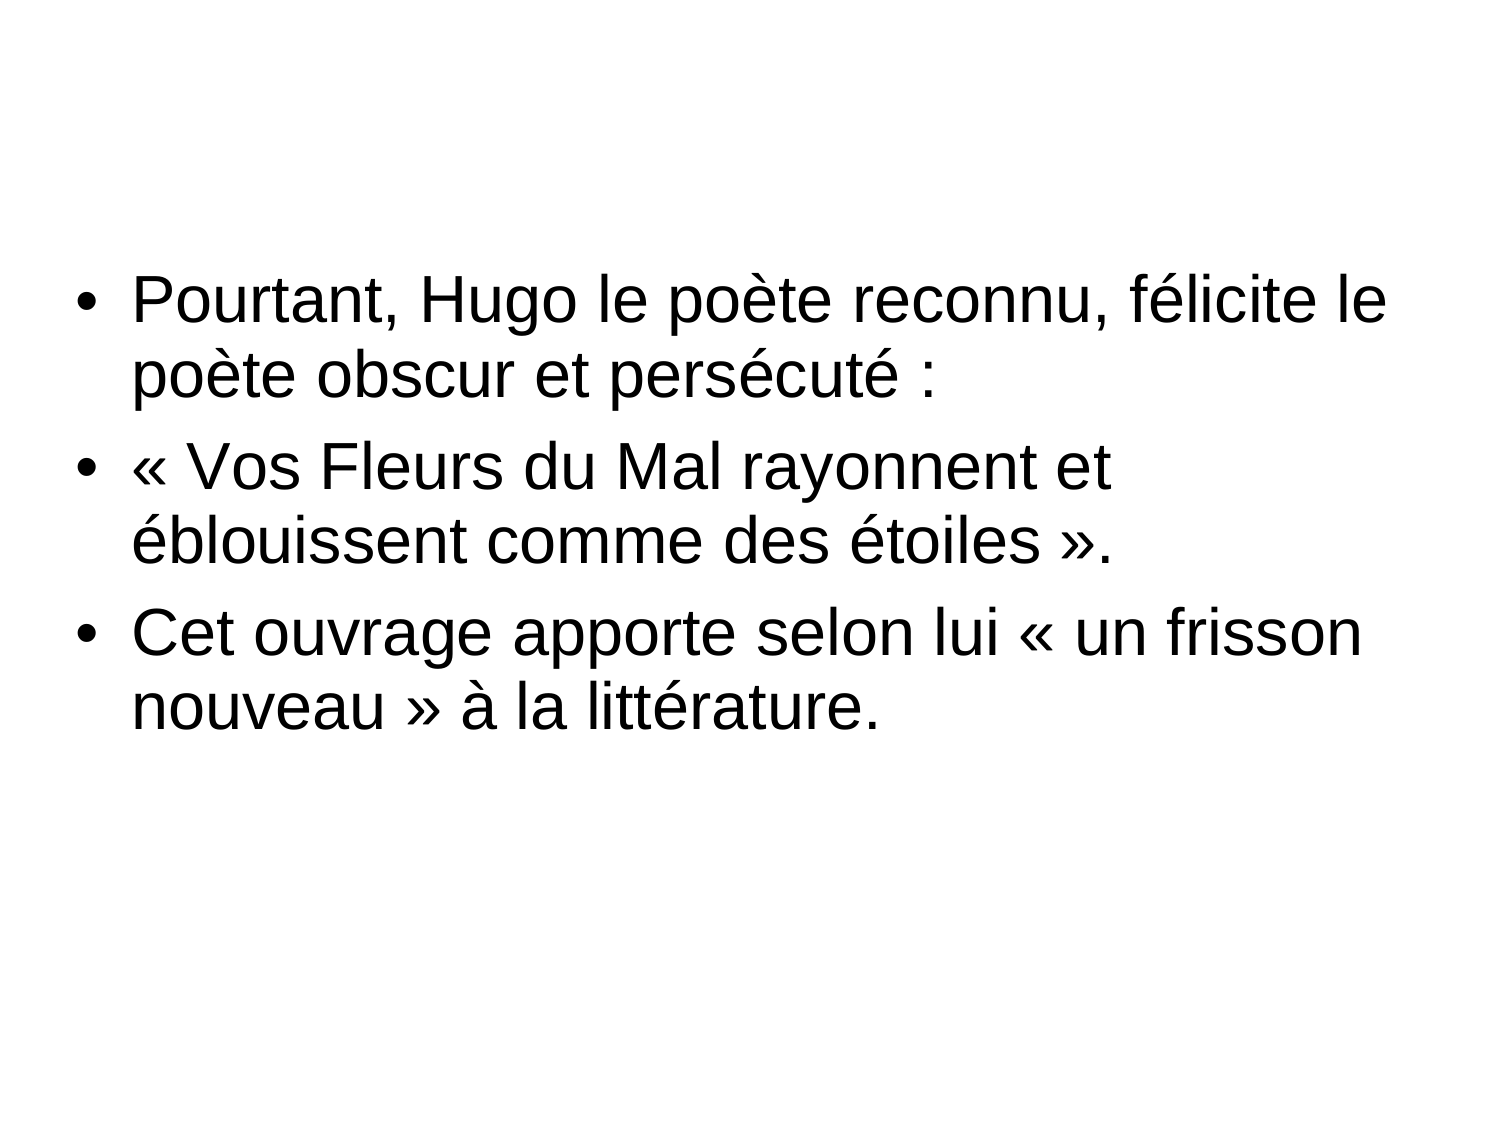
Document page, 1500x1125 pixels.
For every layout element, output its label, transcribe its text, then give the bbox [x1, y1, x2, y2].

list Pourtant, Hugo le poète reconnu, félicite le poète obscur et persécuté : « Vos Fleurs du Mal rayonnent et éblouissent comme des étoiles ». Cet ouvrage apporte selon lui « un frisson nouveau » à la littérature. [75, 262, 1426, 991]
